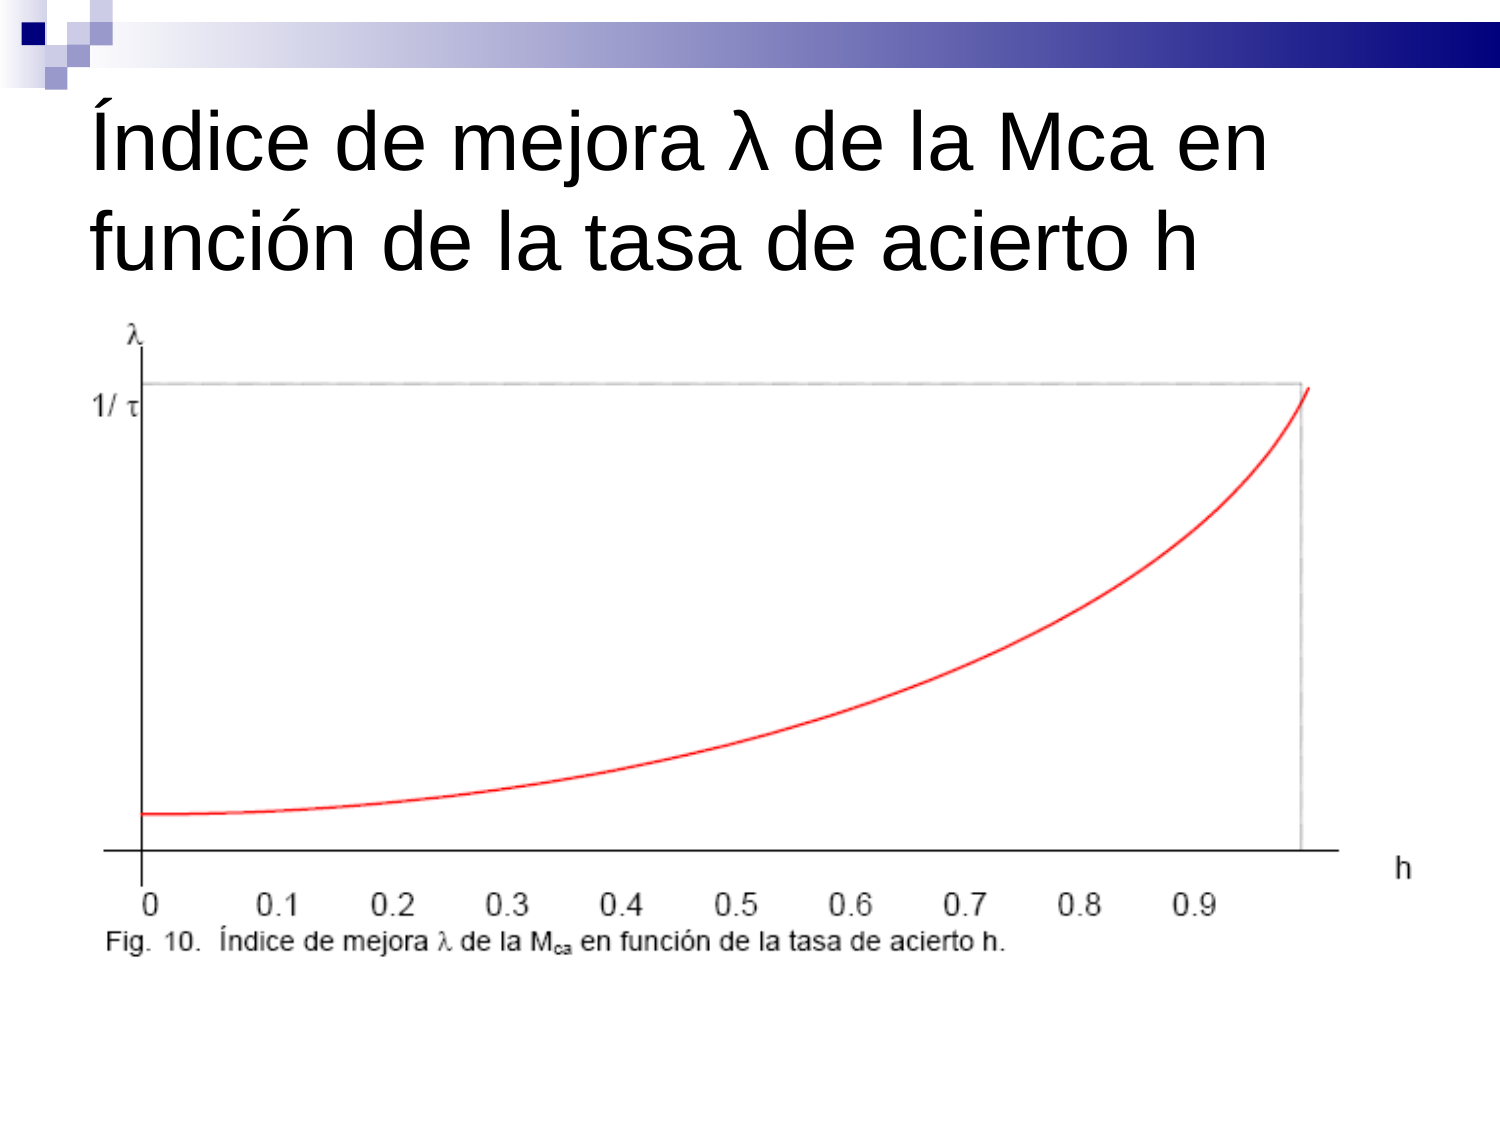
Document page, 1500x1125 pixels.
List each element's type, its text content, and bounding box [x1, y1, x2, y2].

title Índice de mejora λ de la Mca en función de la tasa de acierto h [75, 75, 1426, 301]
picture [53, 314, 1459, 1023]
